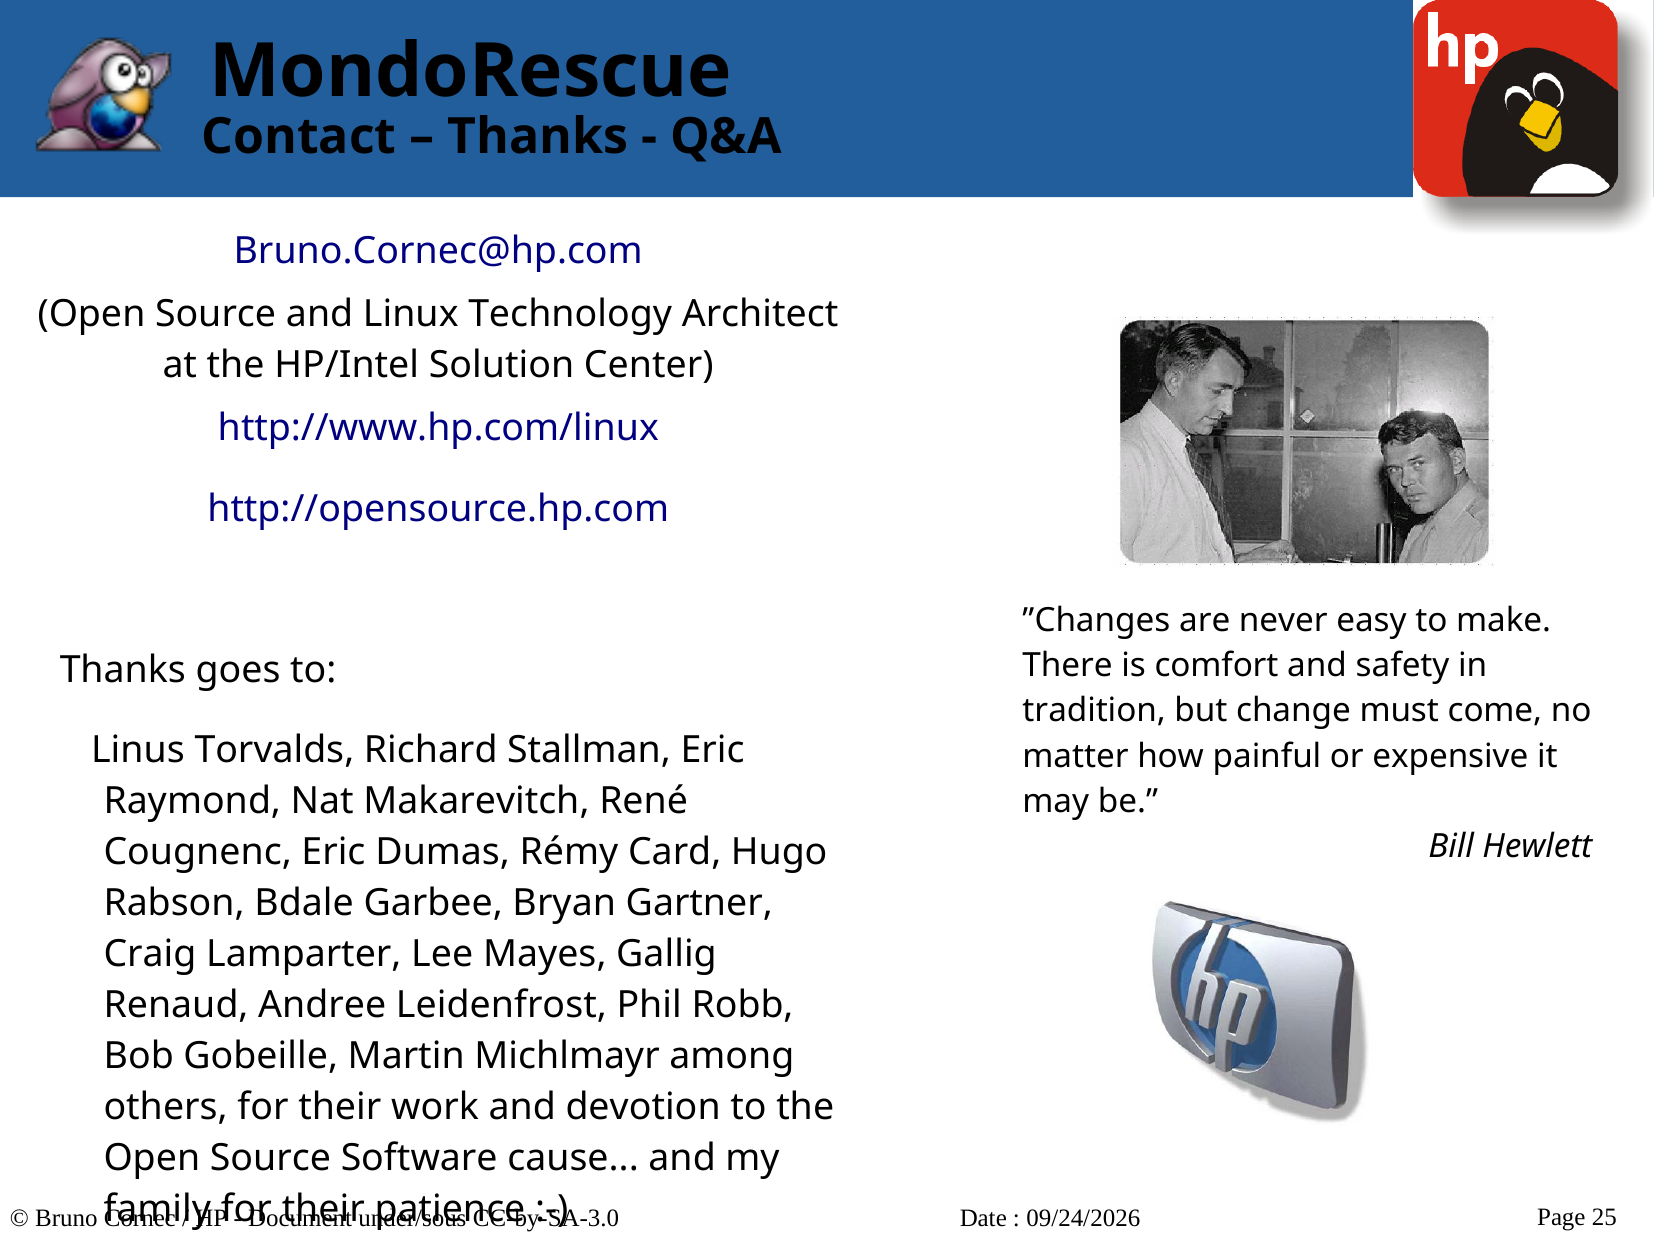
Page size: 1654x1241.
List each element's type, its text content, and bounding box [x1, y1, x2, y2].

picture [1113, 316, 1496, 568]
picture [1105, 890, 1422, 1130]
title Contact – Thanks - Q&A [201, 32, 1191, 241]
list Bruno.Cornec@hp.com (Open Source and Linux Technology Architect at the HP/Intel Solution Center) http://www.hp.com/linux http://opensource.hp.com Thanks goes to: Linus Torvalds, Richard Stallman, Eric Raymond, Nat Makarevitch, René Cougnenc, Eric Dumas, Rémy Card, Hugo Rabson, Bdale Garbee, Bryan Gartner, Craig Lamparter, Lee Mayes, Gallig Renaud, Andree Leidenfrost, Phil Robb, Bob Gobeille, Martin Michlmayr among others, for their work and devotion to the Open Source Software cause... and my family for their patience :-) [20, 223, 856, 1201]
picture [1413, 0, 1654, 235]
text_box ”Changes are never easy to make. There is comfort and safety in tradition, but change must come, no matter how painful or expensive it may be.” Bill Hewlett [1022, 595, 1634, 877]
picture [0, 0, 211, 199]
